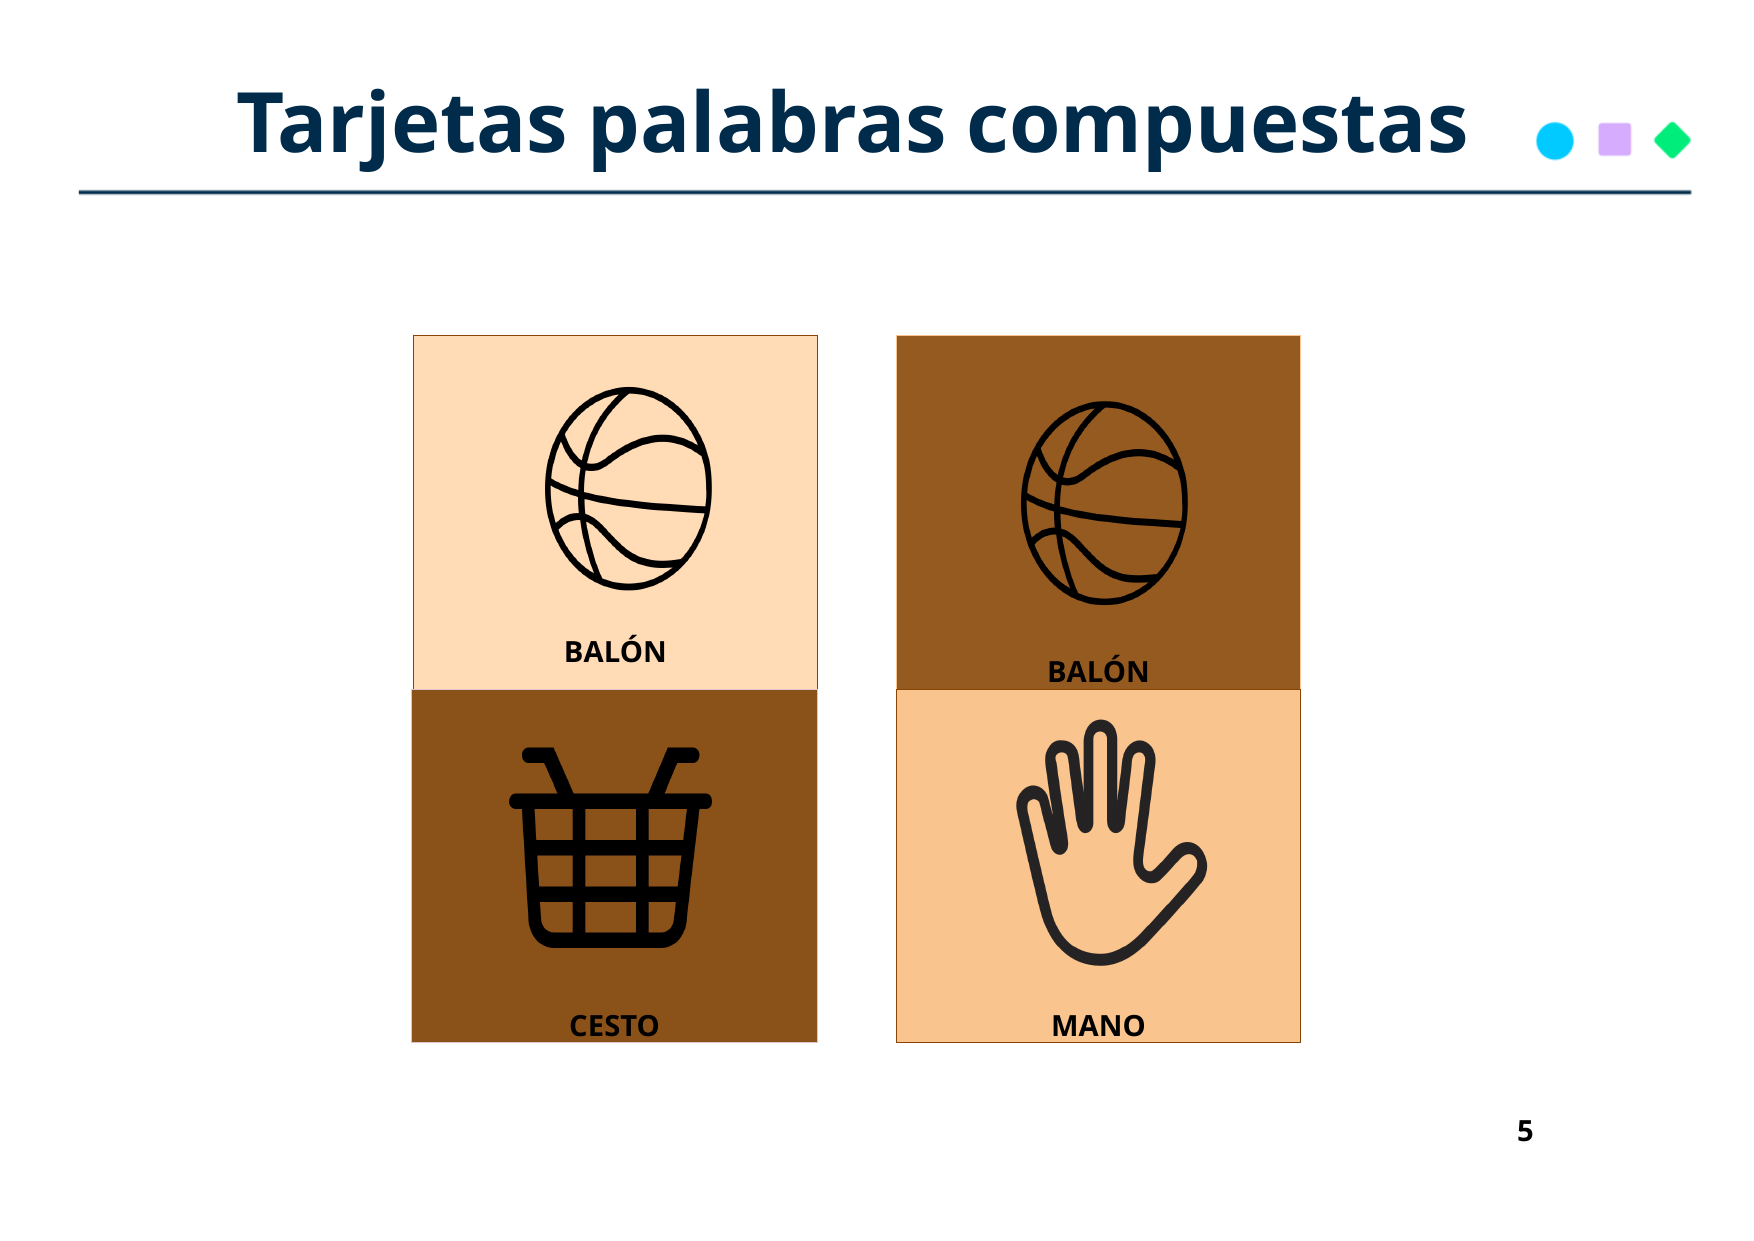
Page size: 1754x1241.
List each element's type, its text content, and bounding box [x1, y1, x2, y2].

picture [65, 94, 1701, 217]
text_box BALÓN [413, 335, 818, 689]
picture [1009, 717, 1214, 967]
text_box BALÓN [896, 335, 1301, 689]
picture [536, 376, 721, 601]
text_box MANO [896, 689, 1301, 1043]
picture [509, 724, 712, 971]
text_box CESTO [411, 689, 818, 1043]
picture [1012, 390, 1197, 616]
title Tarjetas palabras compuestas [236, 88, 1565, 178]
